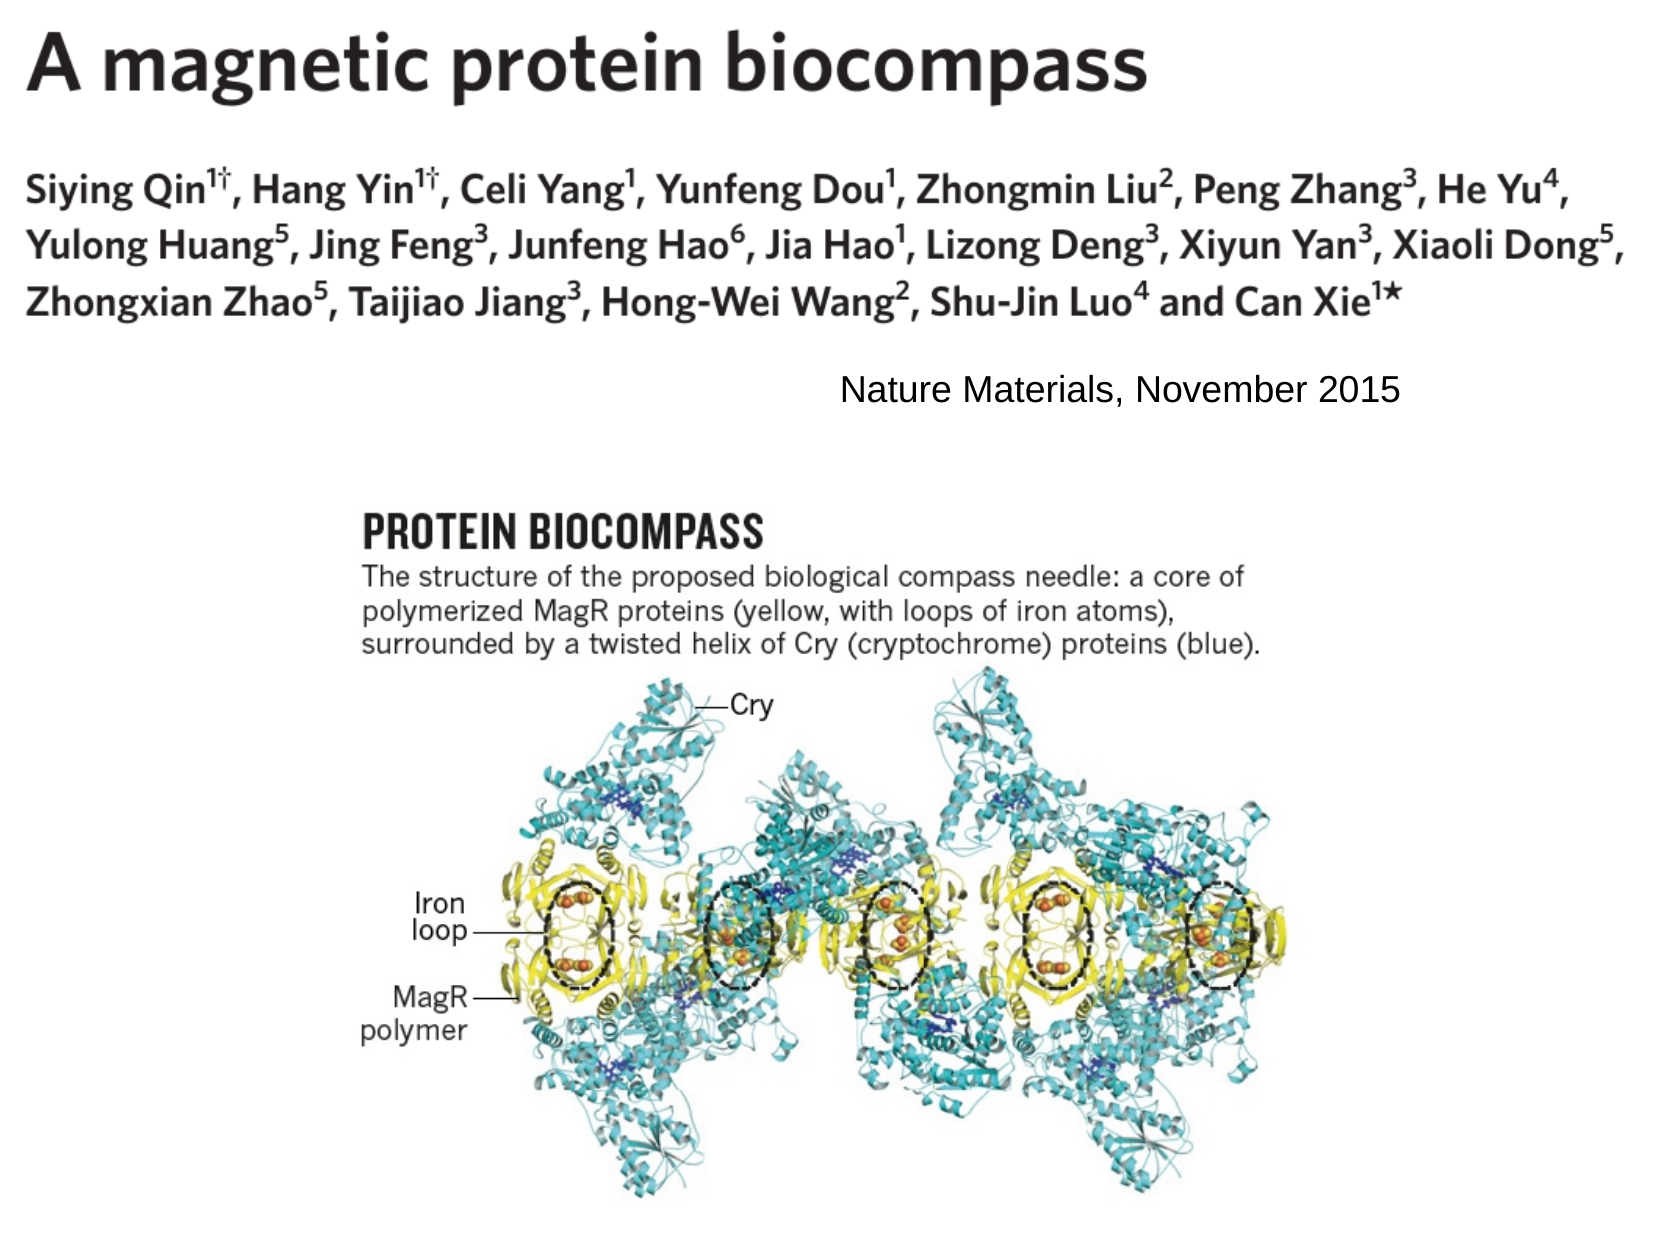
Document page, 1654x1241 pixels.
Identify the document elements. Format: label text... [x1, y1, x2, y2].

picture [0, 0, 1654, 351]
picture [334, 482, 1320, 1217]
text_box Nature Materials, November 2015 [825, 361, 1497, 419]
